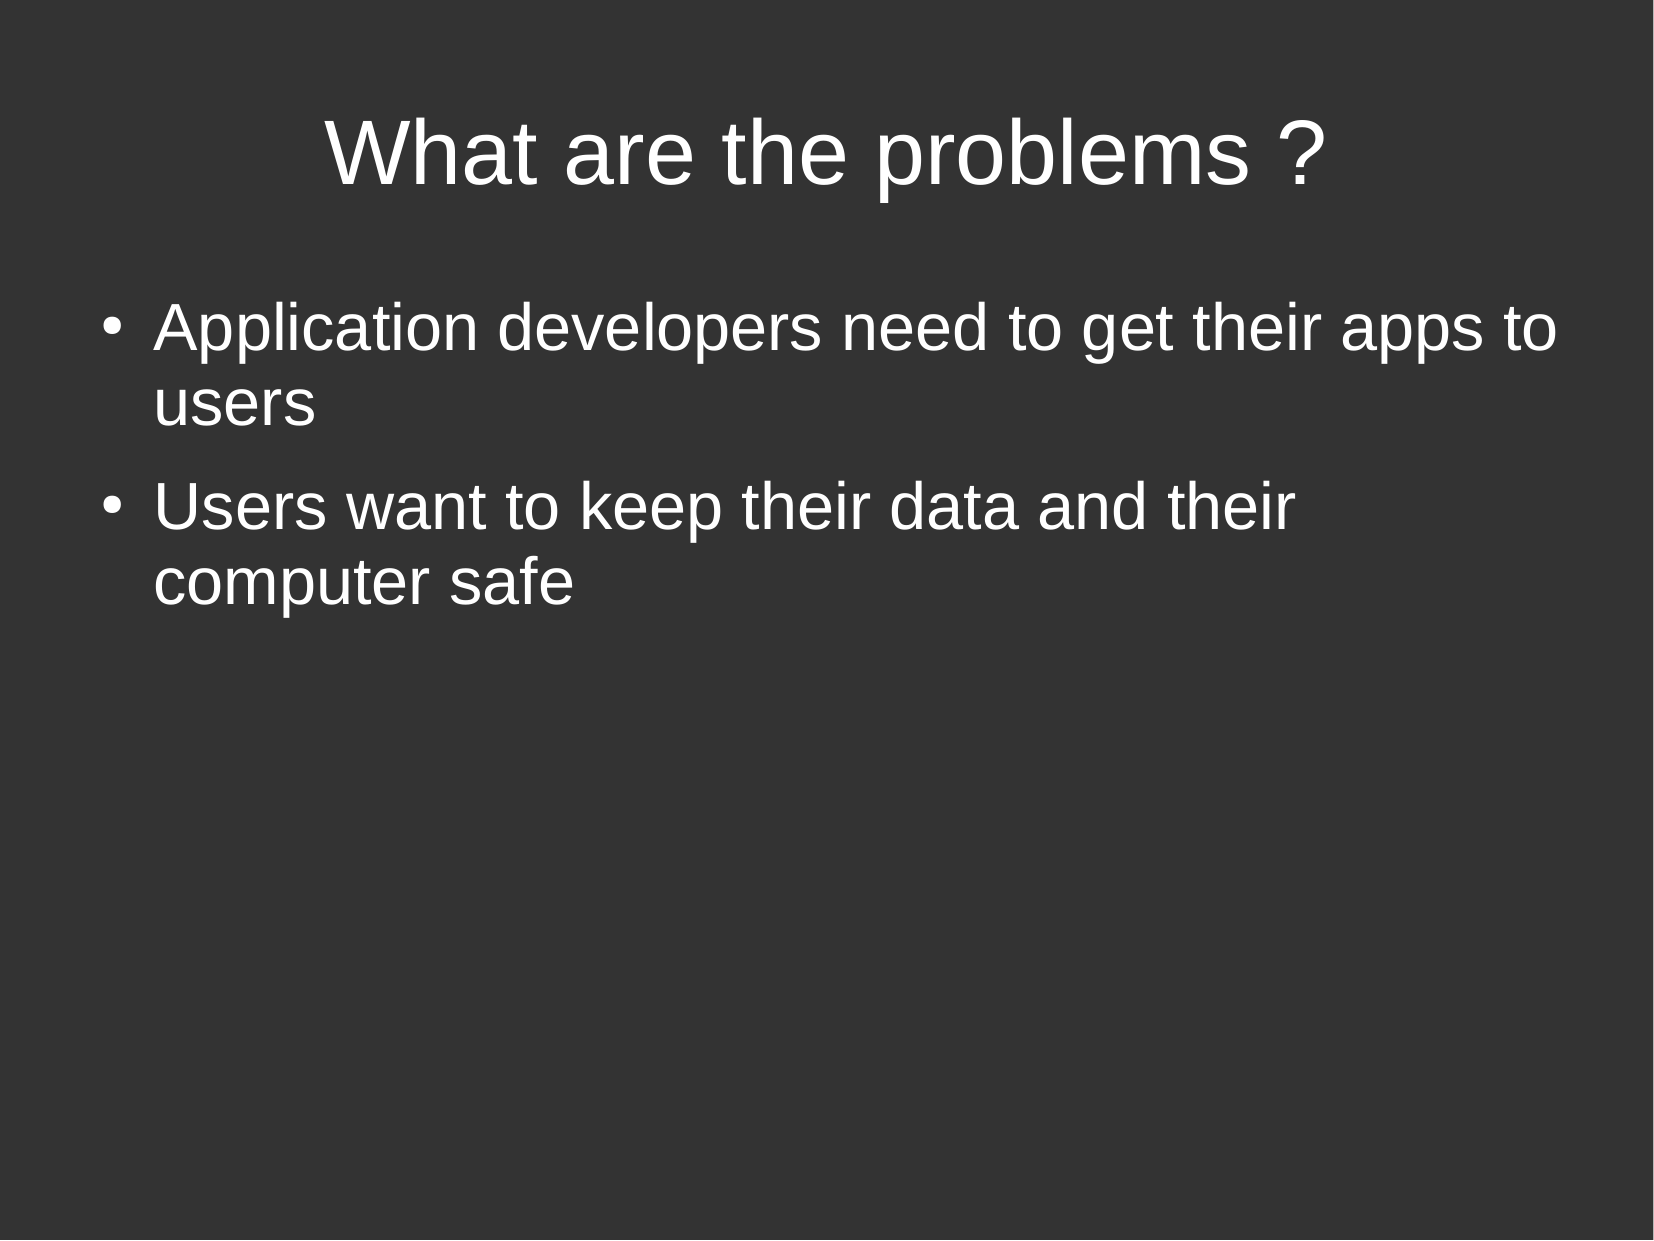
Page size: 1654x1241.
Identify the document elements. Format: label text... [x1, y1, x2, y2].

title What are the problems ? [82, 49, 1571, 257]
list Application developers need to get their apps to users Users want to keep their data and their computer safe [82, 290, 1571, 1010]
